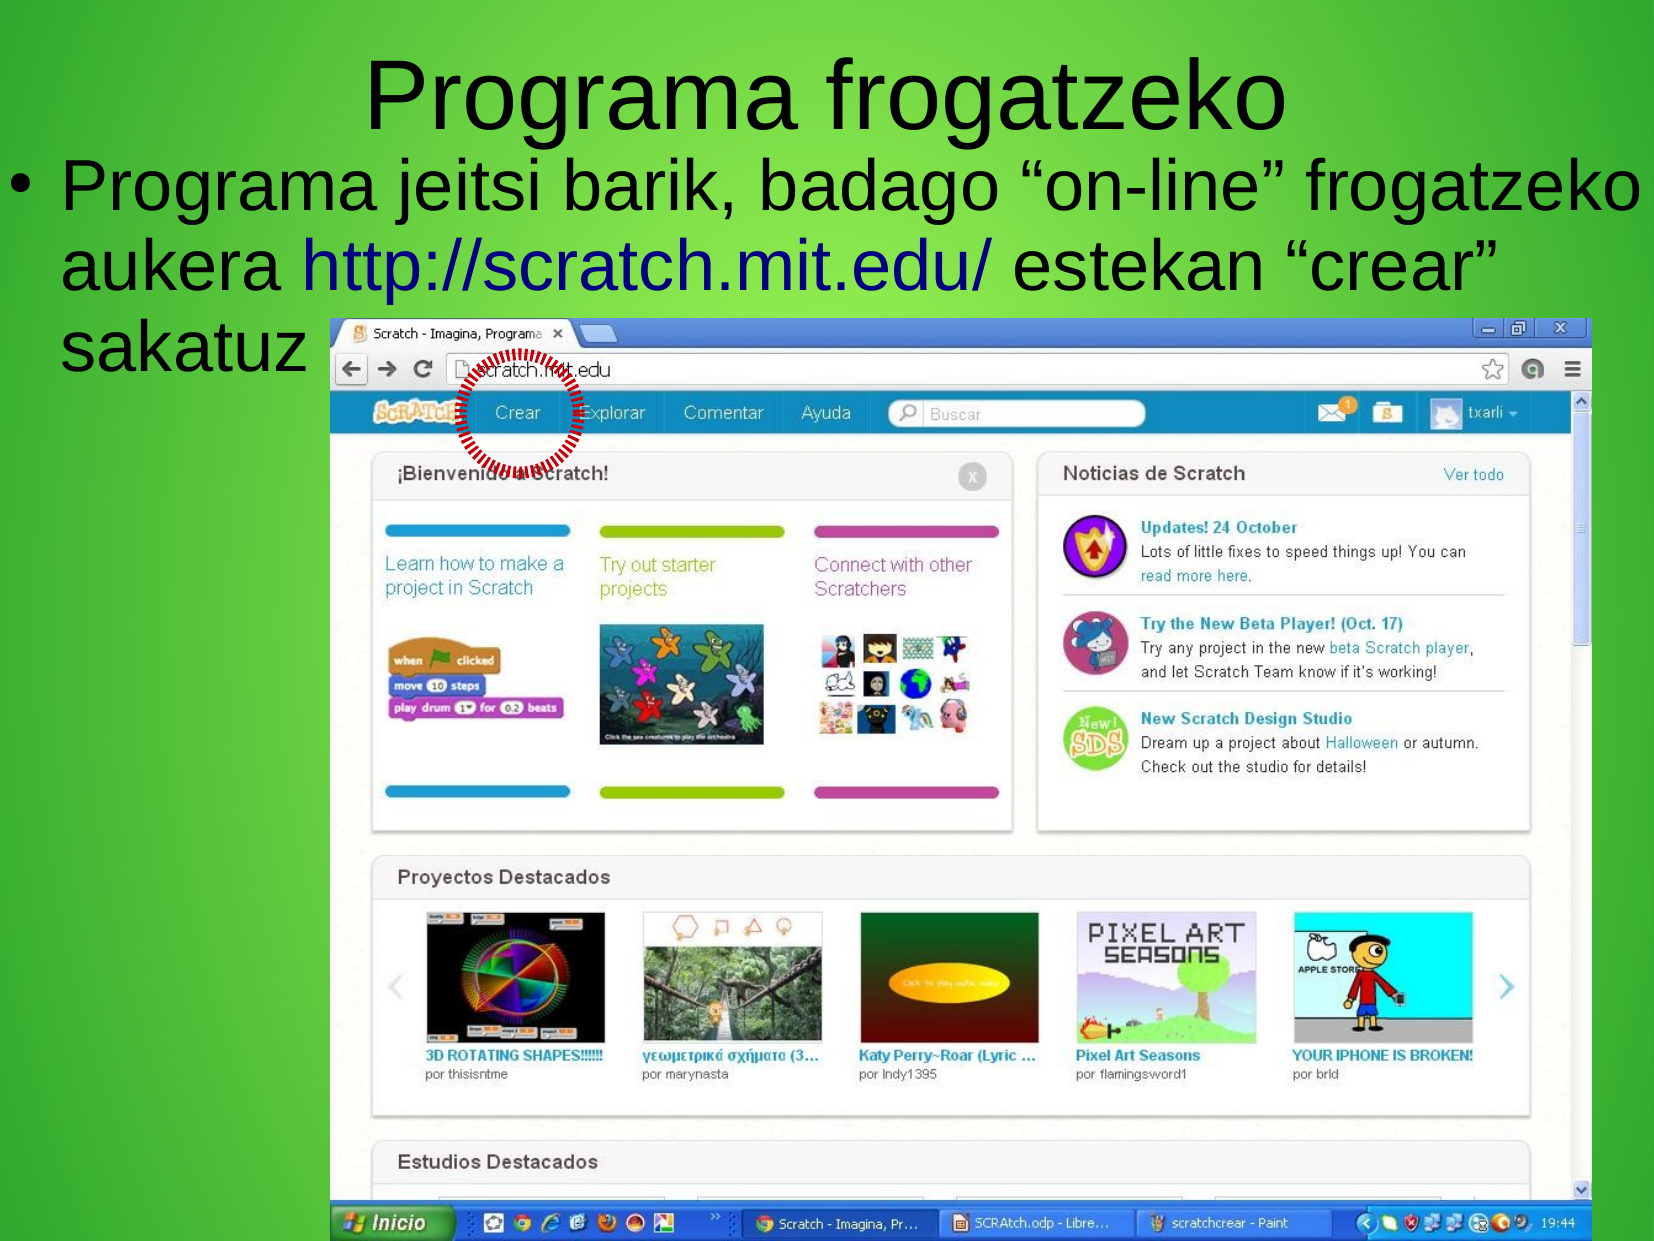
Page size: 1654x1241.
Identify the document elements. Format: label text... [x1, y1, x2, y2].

text_box [460, 354, 579, 473]
picture [330, 402, 1592, 1241]
title Programa frogatzeko [82, 40, 1571, 144]
picture [664, 402, 764, 423]
text_box Programa jeitsi barik, badago “on-line” frogatzeko aukera http://scratch.mit.edu/ estekan “crear” sakatuz [0, 144, 1654, 402]
